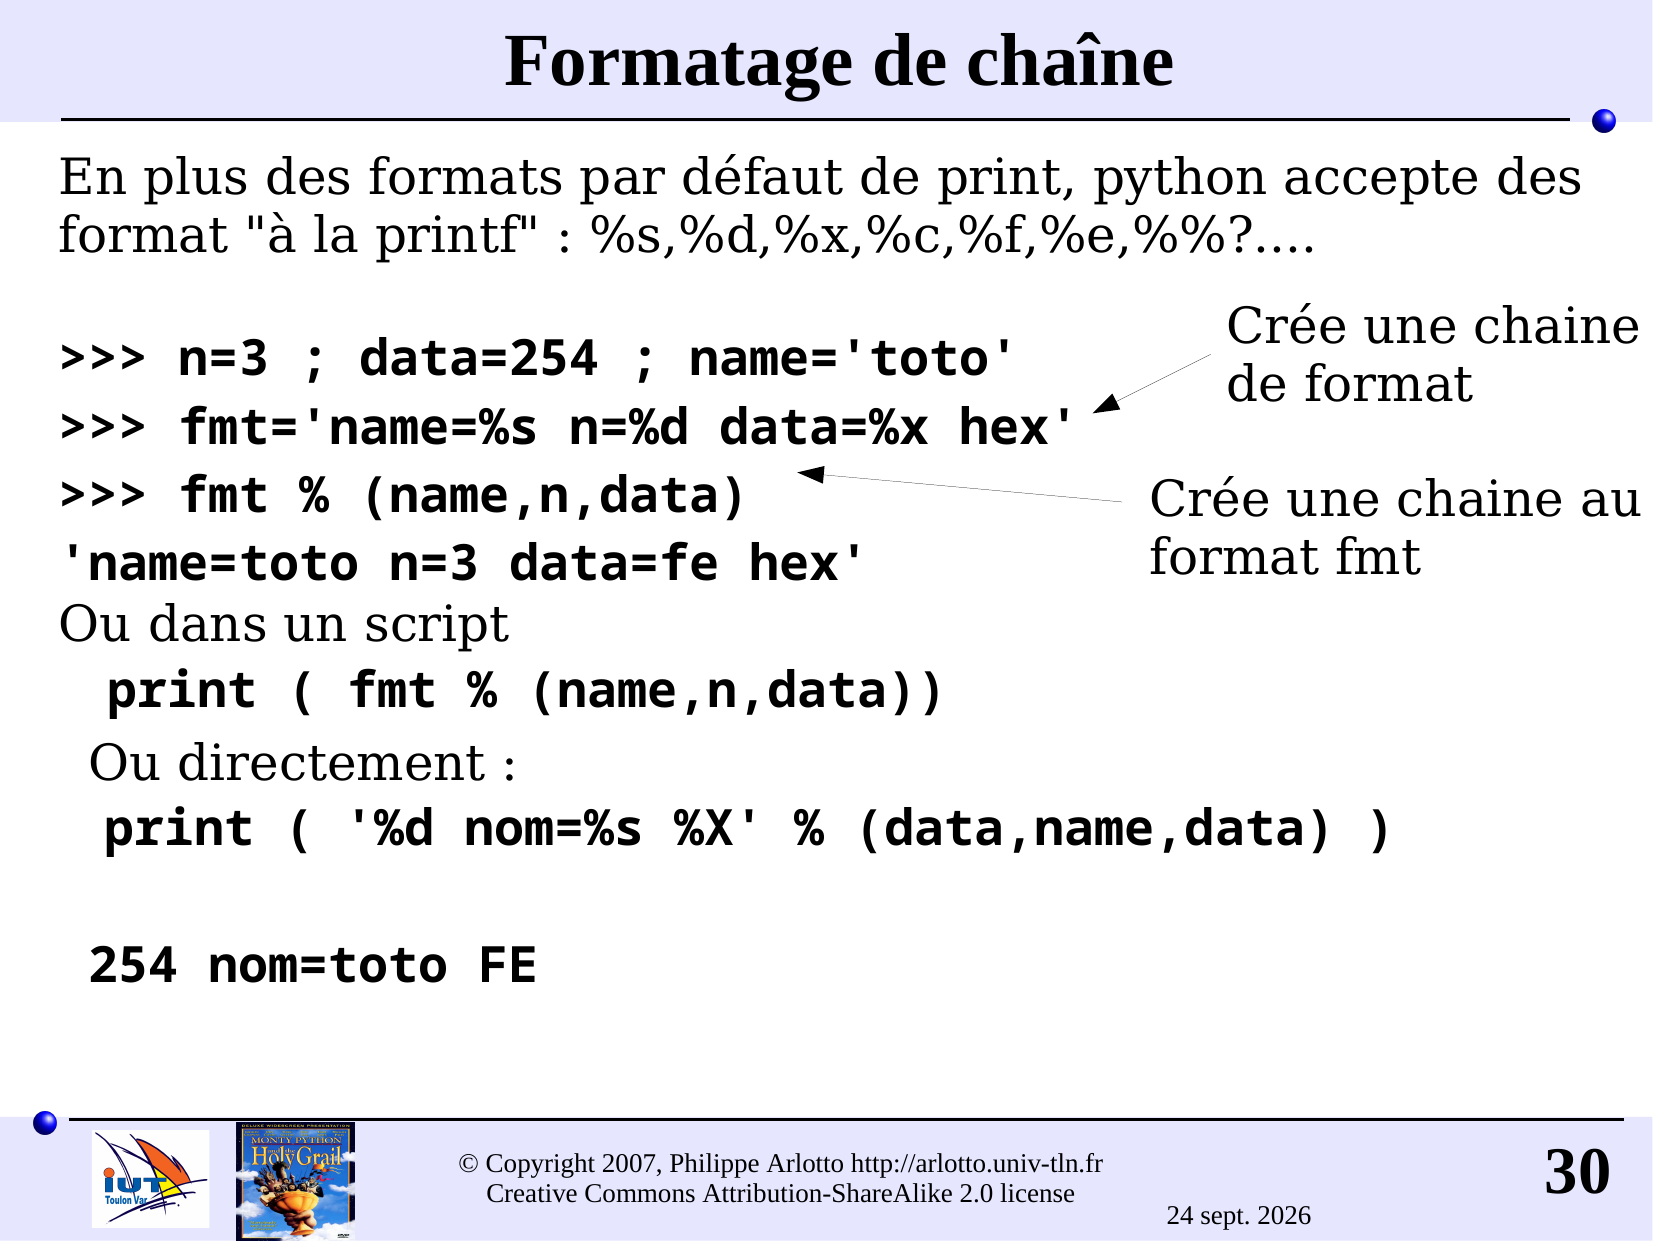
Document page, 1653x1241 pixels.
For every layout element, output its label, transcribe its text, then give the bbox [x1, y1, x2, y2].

text_box Crée une chaine au format fmt [1149, 469, 1643, 587]
picture [236, 1122, 355, 1241]
text_box En plus des formats par défaut de print, python accepte des format "à la printf" : %s,%d,%x,%c,%f,%e,%%?.... >>> n=3 ; data=254 ; name='toto' >>> fmt='name=%s n=%d data=%x hex' >>> fmt % (name,n,data) 'name=toto n=3 data=fe hex' Ou dans un script print ( fmt % (name,n,data)) [59, 147, 1585, 796]
title Formatage de chaîne [95, 11, 1585, 110]
text_box Crée une chaine de format [1226, 296, 1642, 414]
text_box Ou directement : print ( '%d nom=%s %X' % (data,name,data) ) 254 nom=toto FE [88, 733, 1395, 973]
